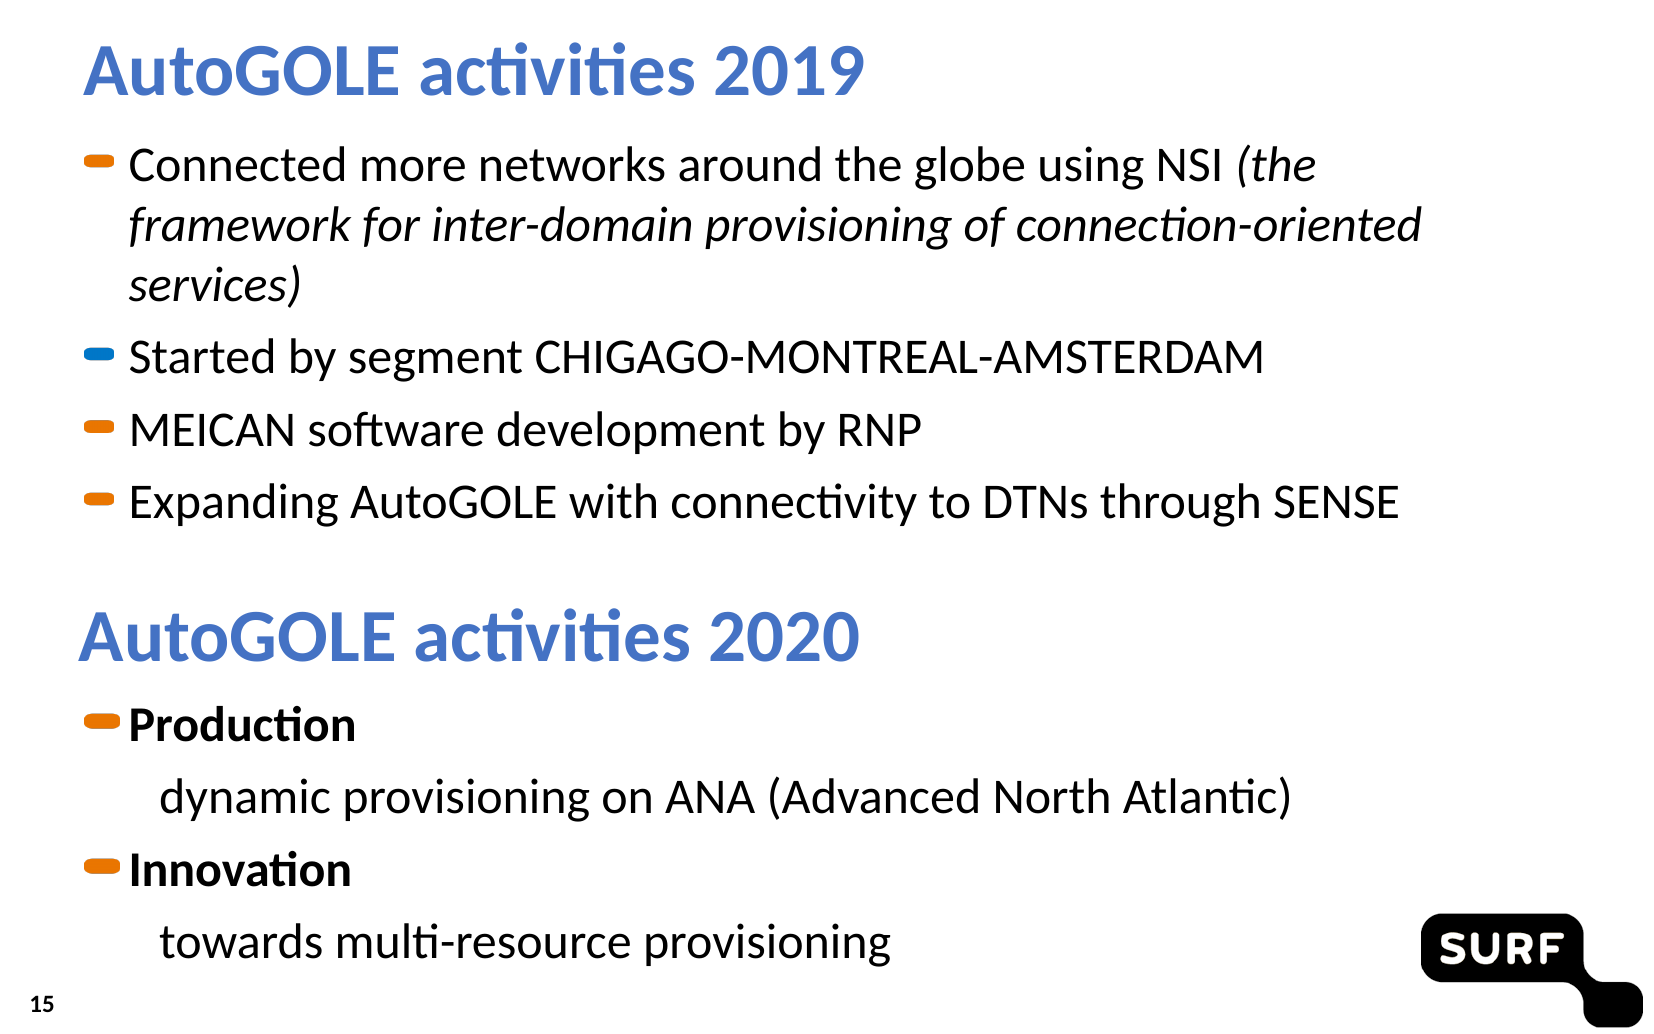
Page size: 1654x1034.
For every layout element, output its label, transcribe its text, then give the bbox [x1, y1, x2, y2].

text_box <number> [29, 984, 84, 1021]
title AutoGOLE activities 2019 [83, 26, 1654, 125]
picture [1489, 899, 1654, 1034]
list Connected more networks around the globe using NSI (the framework for inter-domain provisioning of connection-oriented services) Started by segment CHIGAGO-MONTREAL-AMSTERDAM MEICAN software development by RNP Expanding AutoGOLE with connectivity to DTNs through SENSE [84, 131, 1489, 592]
title AutoGOLE activities 2020 [78, 592, 1654, 692]
list Production dynamic provisioning on ANA (Advanced North Atlantic) Innovation towards multi-resource provisioning [84, 691, 1489, 1034]
